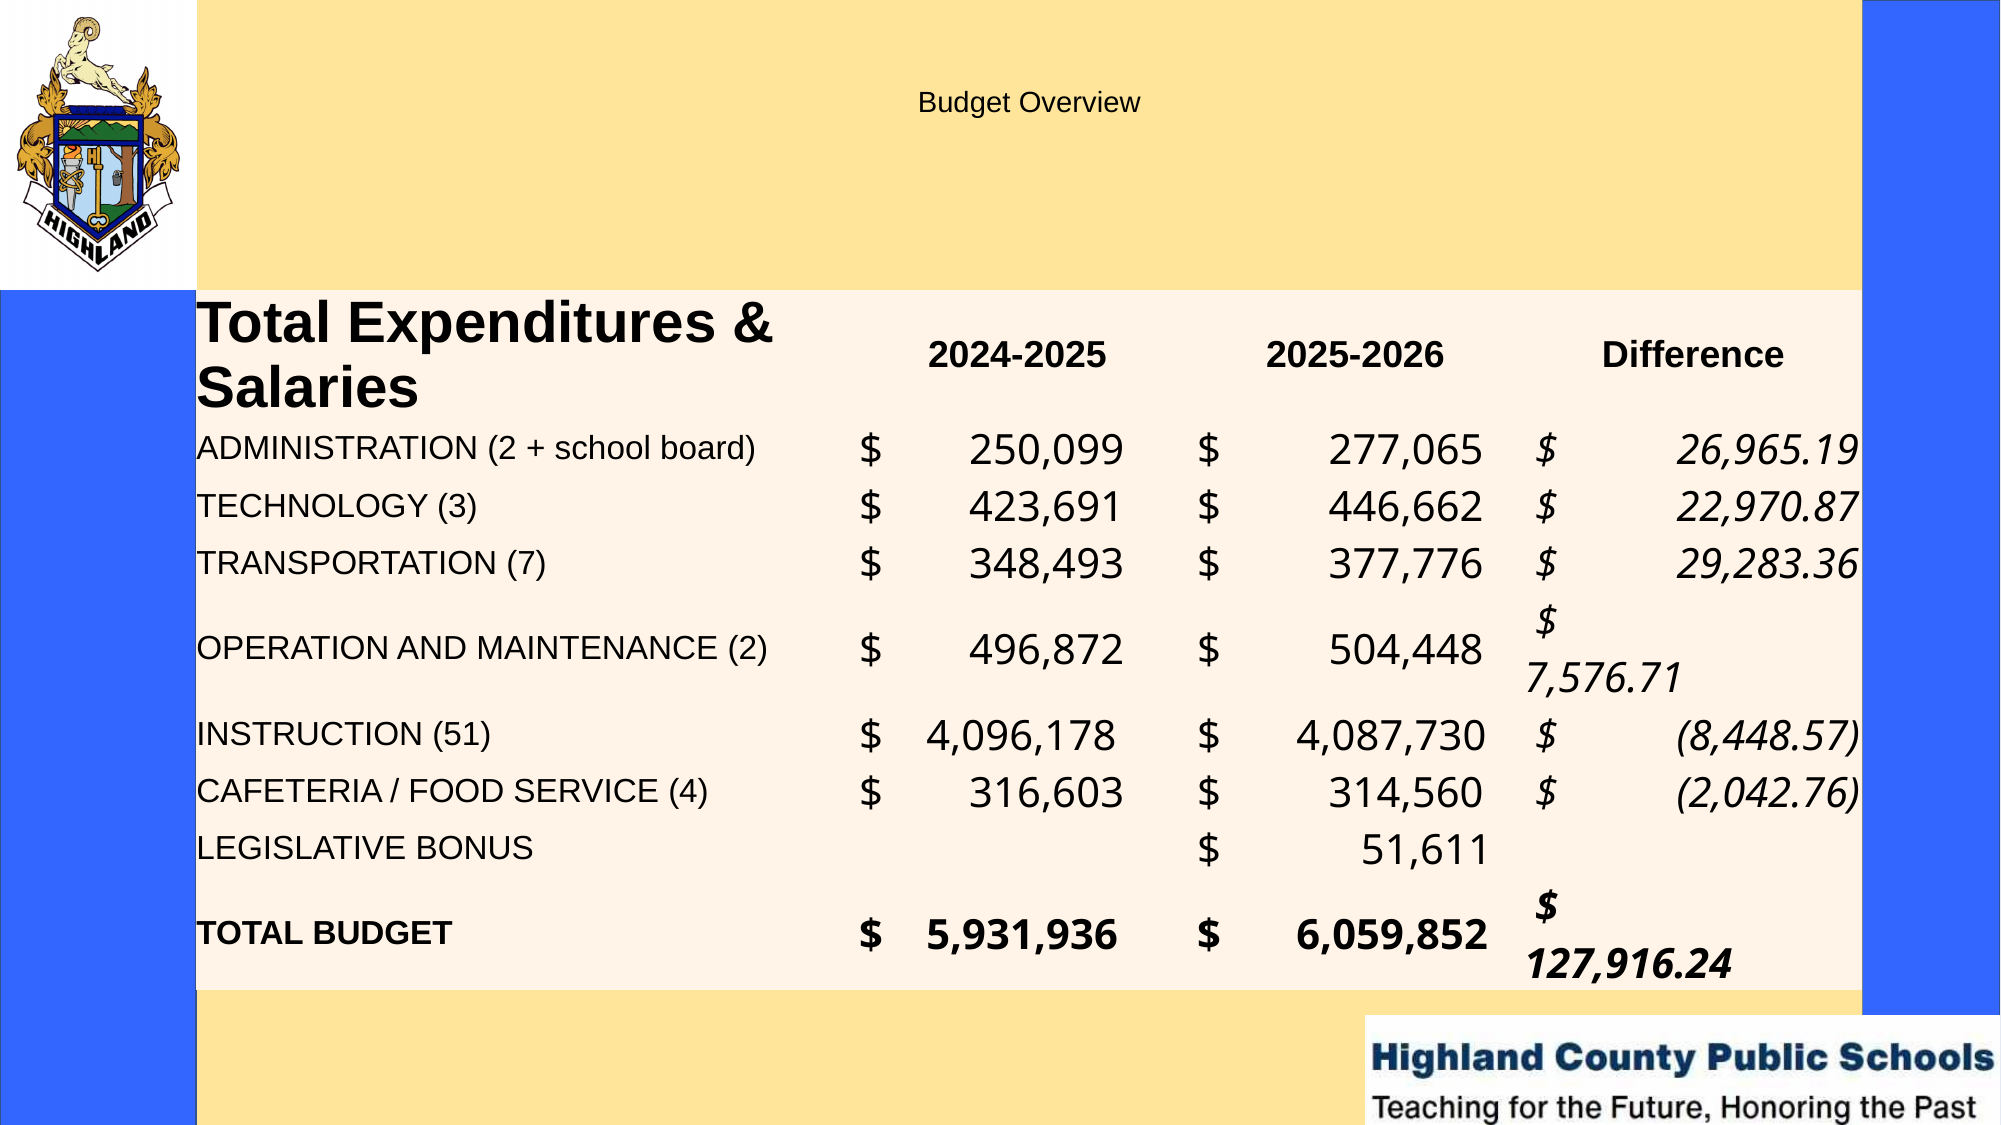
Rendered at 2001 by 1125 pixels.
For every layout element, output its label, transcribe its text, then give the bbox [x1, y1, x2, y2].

table_cell LEGISLATIVE BONUS [196, 819, 848, 876]
table_header 2024-2025 [848, 290, 1186, 420]
table_header 2025-2026 [1186, 290, 1524, 420]
table_cell $ 26,965.19 [1524, 420, 1862, 477]
table_header Total Expenditures & Salaries [196, 290, 848, 420]
table_cell TOTAL BUDGET [196, 876, 848, 990]
table_cell $ 29,283.36 [1524, 534, 1862, 591]
table_cell [1524, 819, 1862, 876]
picture [0, 0, 197, 290]
table_cell $ 7,576.71 [1524, 591, 1862, 705]
table_cell $ (2,042.76) [1524, 762, 1862, 819]
table_cell $ 496,872 [848, 591, 1186, 705]
table_cell $ 377,776 [1186, 534, 1524, 591]
table_cell $ 6,059,852 [1186, 876, 1524, 990]
table_cell $ 504,448 [1186, 591, 1524, 705]
table_cell $ 51,611 [1186, 819, 1524, 876]
table_header Difference [1524, 290, 1862, 420]
table_cell ADMINISTRATION (2 + school board) [196, 420, 848, 477]
table_cell [848, 819, 1186, 876]
table_cell TRANSPORTATION (7) [196, 534, 848, 591]
table_cell $ 348,493 [848, 534, 1186, 591]
table_cell $ 316,603 [848, 762, 1186, 819]
table_cell $ 22,970.87 [1524, 477, 1862, 534]
table_cell TECHNOLOGY (3) [196, 477, 848, 534]
table_cell $ 423,691 [848, 477, 1186, 534]
table_cell $ 4,087,730 [1186, 705, 1524, 762]
title Budget Overview [196, 76, 1863, 290]
picture [1365, 1015, 2000, 1125]
table_cell OPERATION AND MAINTENANCE (2) [196, 591, 848, 705]
table_cell CAFETERIA / FOOD SERVICE (4) [196, 762, 848, 819]
table_cell $ 250,099 [848, 420, 1186, 477]
table_cell $ 277,065 [1186, 420, 1524, 477]
table_cell INSTRUCTION (51) [196, 705, 848, 762]
table_cell $ 446,662 [1186, 477, 1524, 534]
table_cell $ 5,931,936 [848, 876, 1186, 990]
table_cell $ 127,916.24 [1524, 876, 1862, 990]
table_cell $ (8,448.57) [1524, 705, 1862, 762]
table_cell $ 4,096,178 [848, 705, 1186, 762]
table_cell $ 314,560 [1186, 762, 1524, 819]
